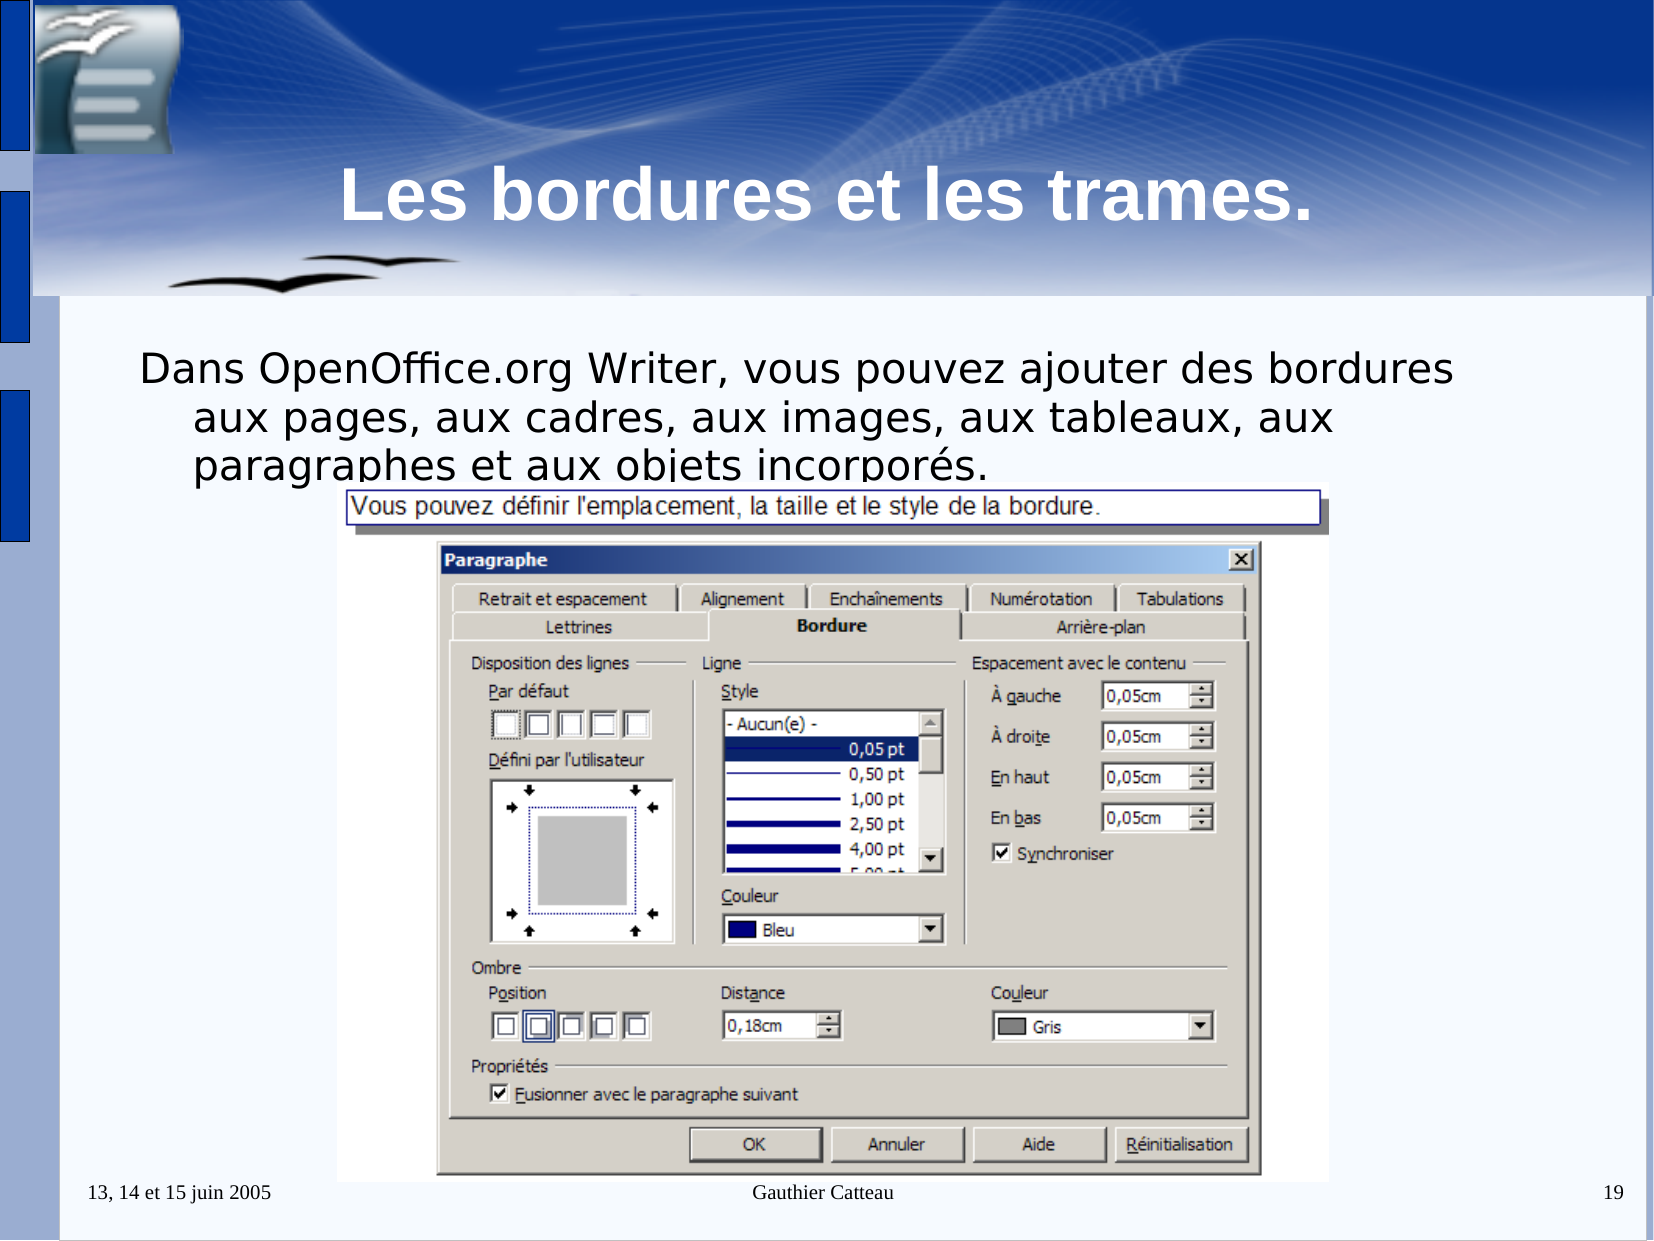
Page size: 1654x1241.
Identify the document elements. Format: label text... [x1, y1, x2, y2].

title Les bordures et les trames. [121, 91, 1534, 299]
picture [337, 482, 1329, 1182]
list Dans OpenOffice.org Writer, vous pouvez ajouter des bordures aux pages, aux cadres, aux images, aux tableaux, aux paragraphes et aux objets incorporés. [121, 344, 1534, 1127]
picture [33, 0, 1654, 296]
